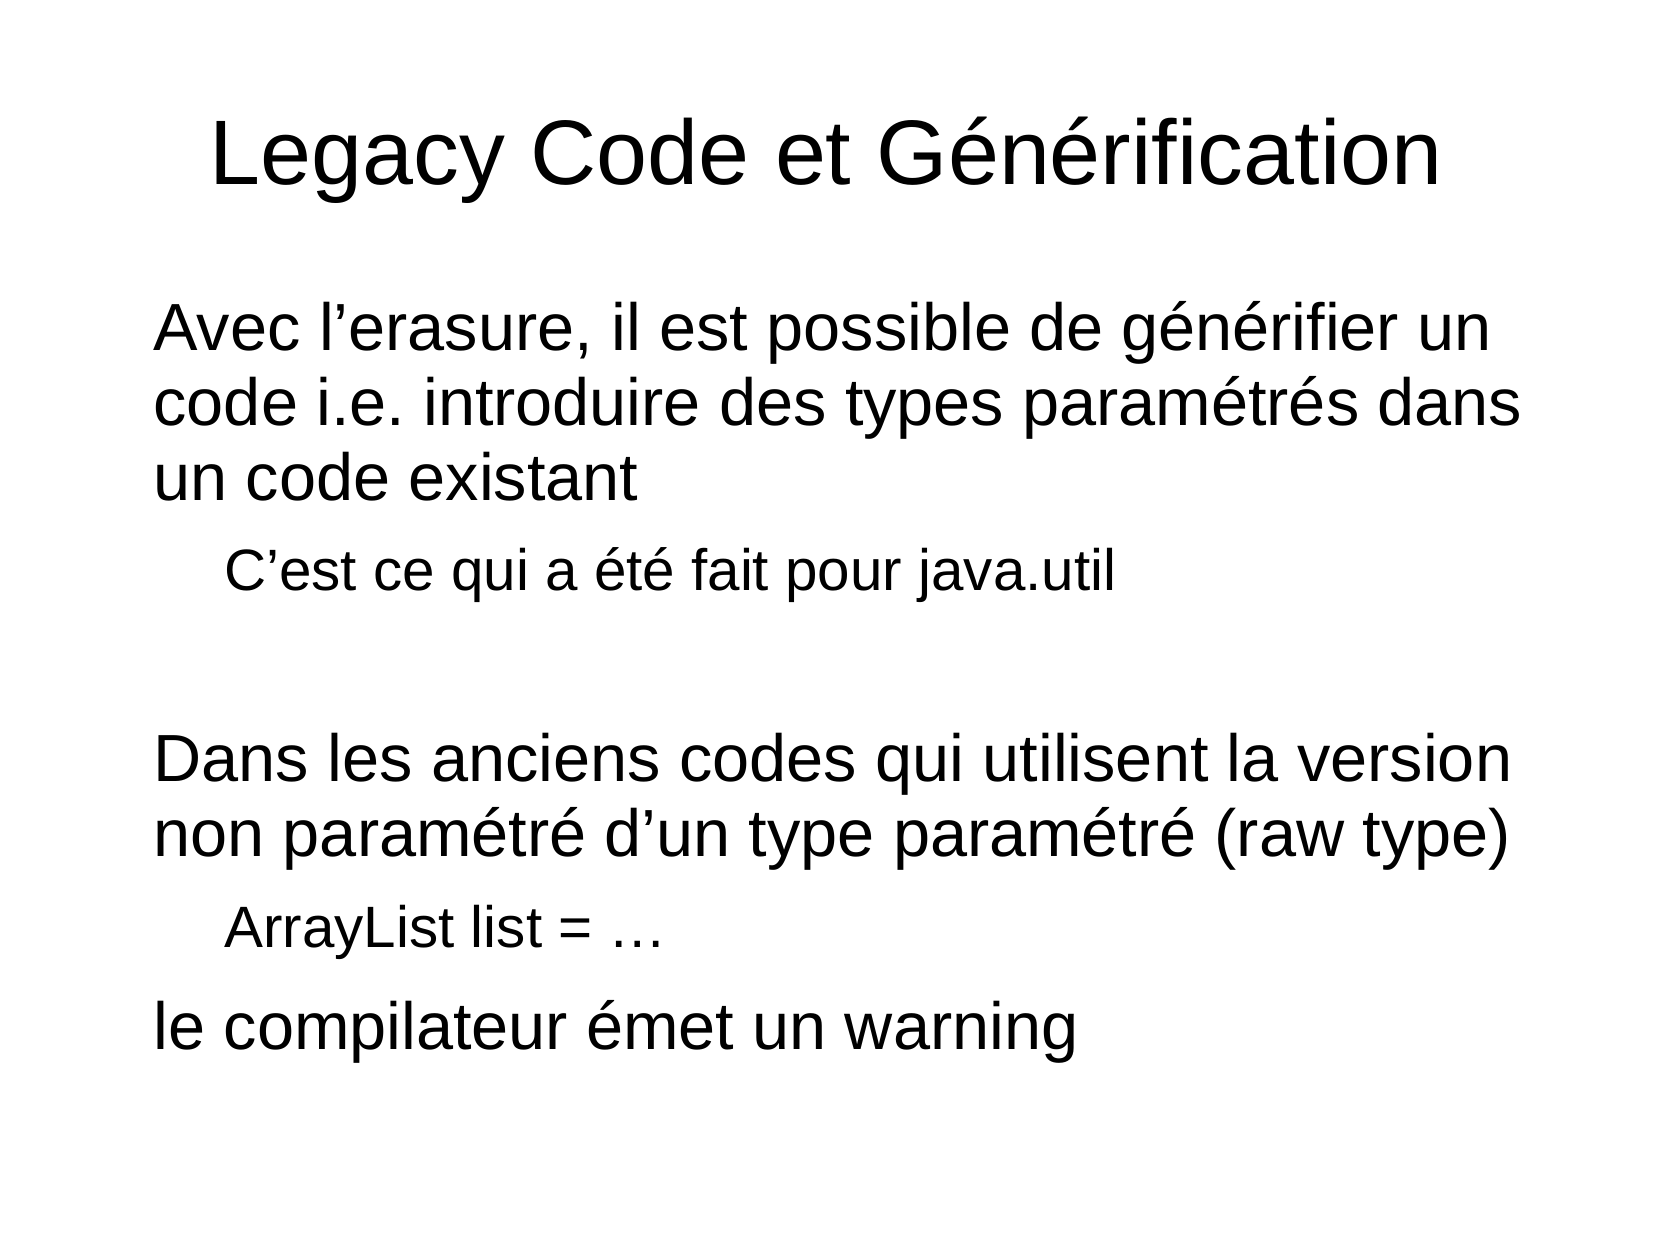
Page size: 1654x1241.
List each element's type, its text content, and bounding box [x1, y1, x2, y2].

list Avec l’erasure, il est possible de générifier un code i.e. introduire des types paramétrés dans un code existant C’est ce qui a été fait pour java.util Dans les anciens codes qui utilisent la version non paramétré d’un type paramétré (raw type) ArrayList list = … le compilateur émet un warning [82, 290, 1571, 1171]
title Legacy Code et Générification [82, 49, 1571, 257]
